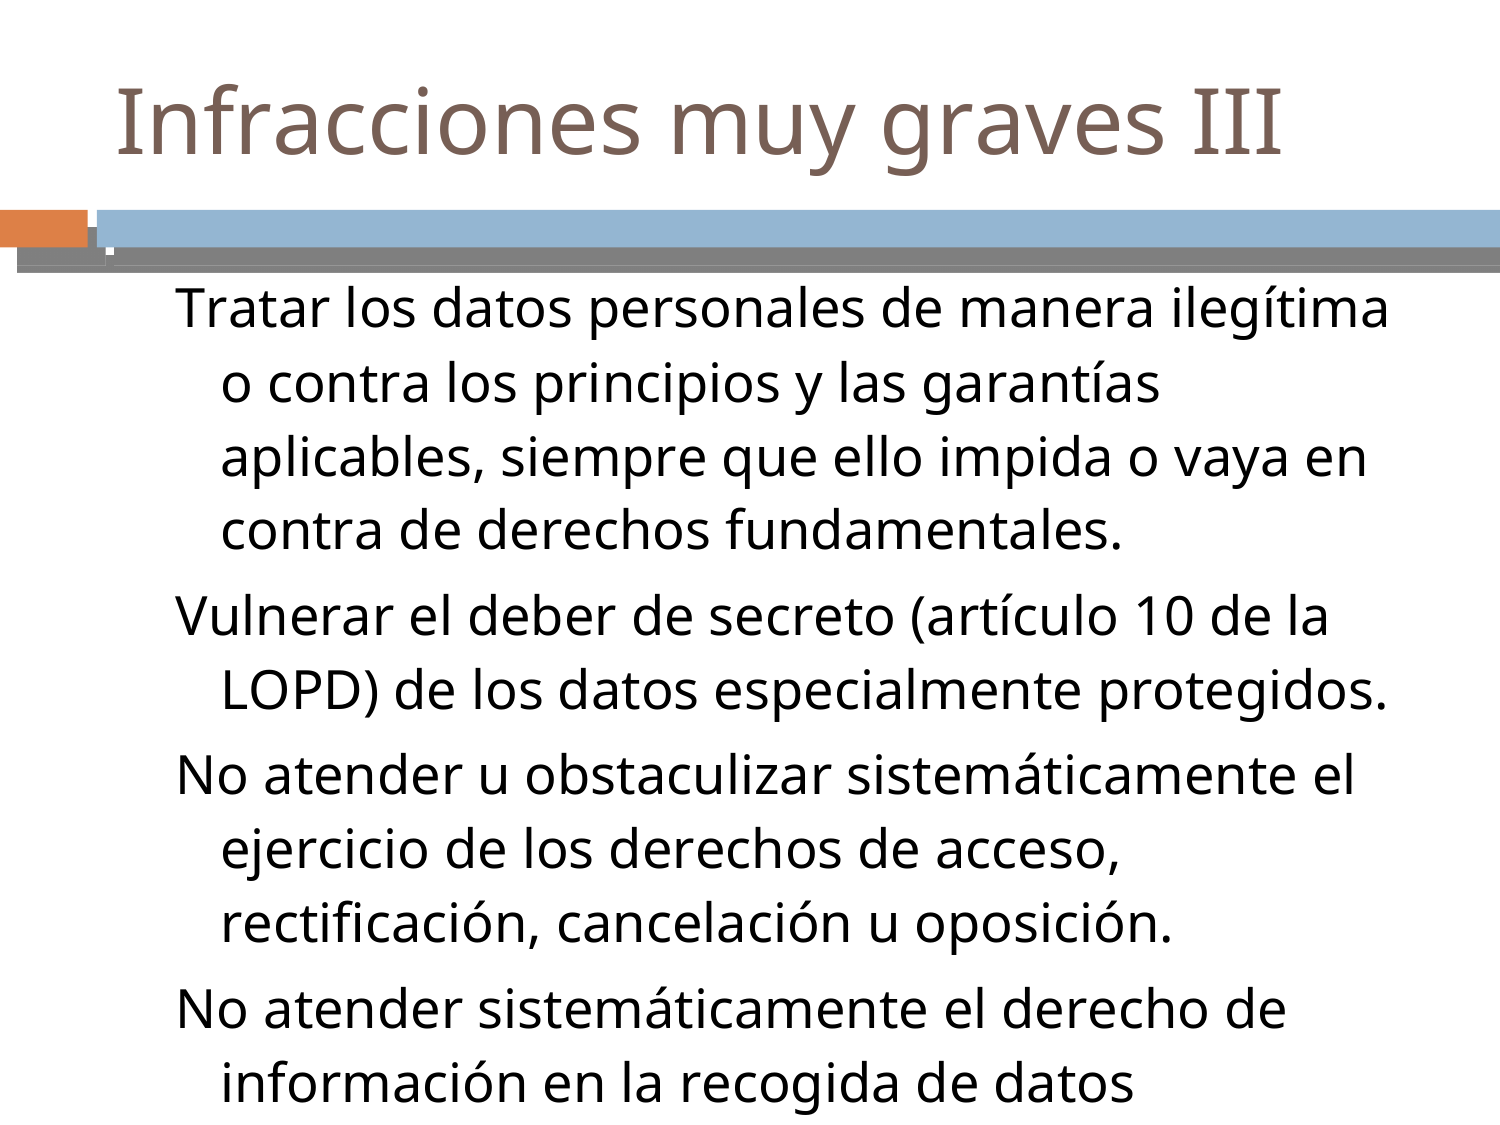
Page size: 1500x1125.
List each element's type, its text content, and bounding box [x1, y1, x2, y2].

title Infracciones muy graves III [100, 37, 1438, 201]
list Tratar los datos personales de manera ilegítima o contra los principios y las garantías aplicables, siempre que ello impida o vaya en contra de derechos fundamentales. Vulnerar el deber de secreto (artículo 10 de la LOPD) de los datos especialmente protegidos. No atender u obstaculizar sistemáticamente el ejercicio de los derechos de acceso, rectificación, cancelación u oposición. No atender sistemáticamente el derecho de información en la recogida de datos personales. [100, 262, 1438, 1077]
